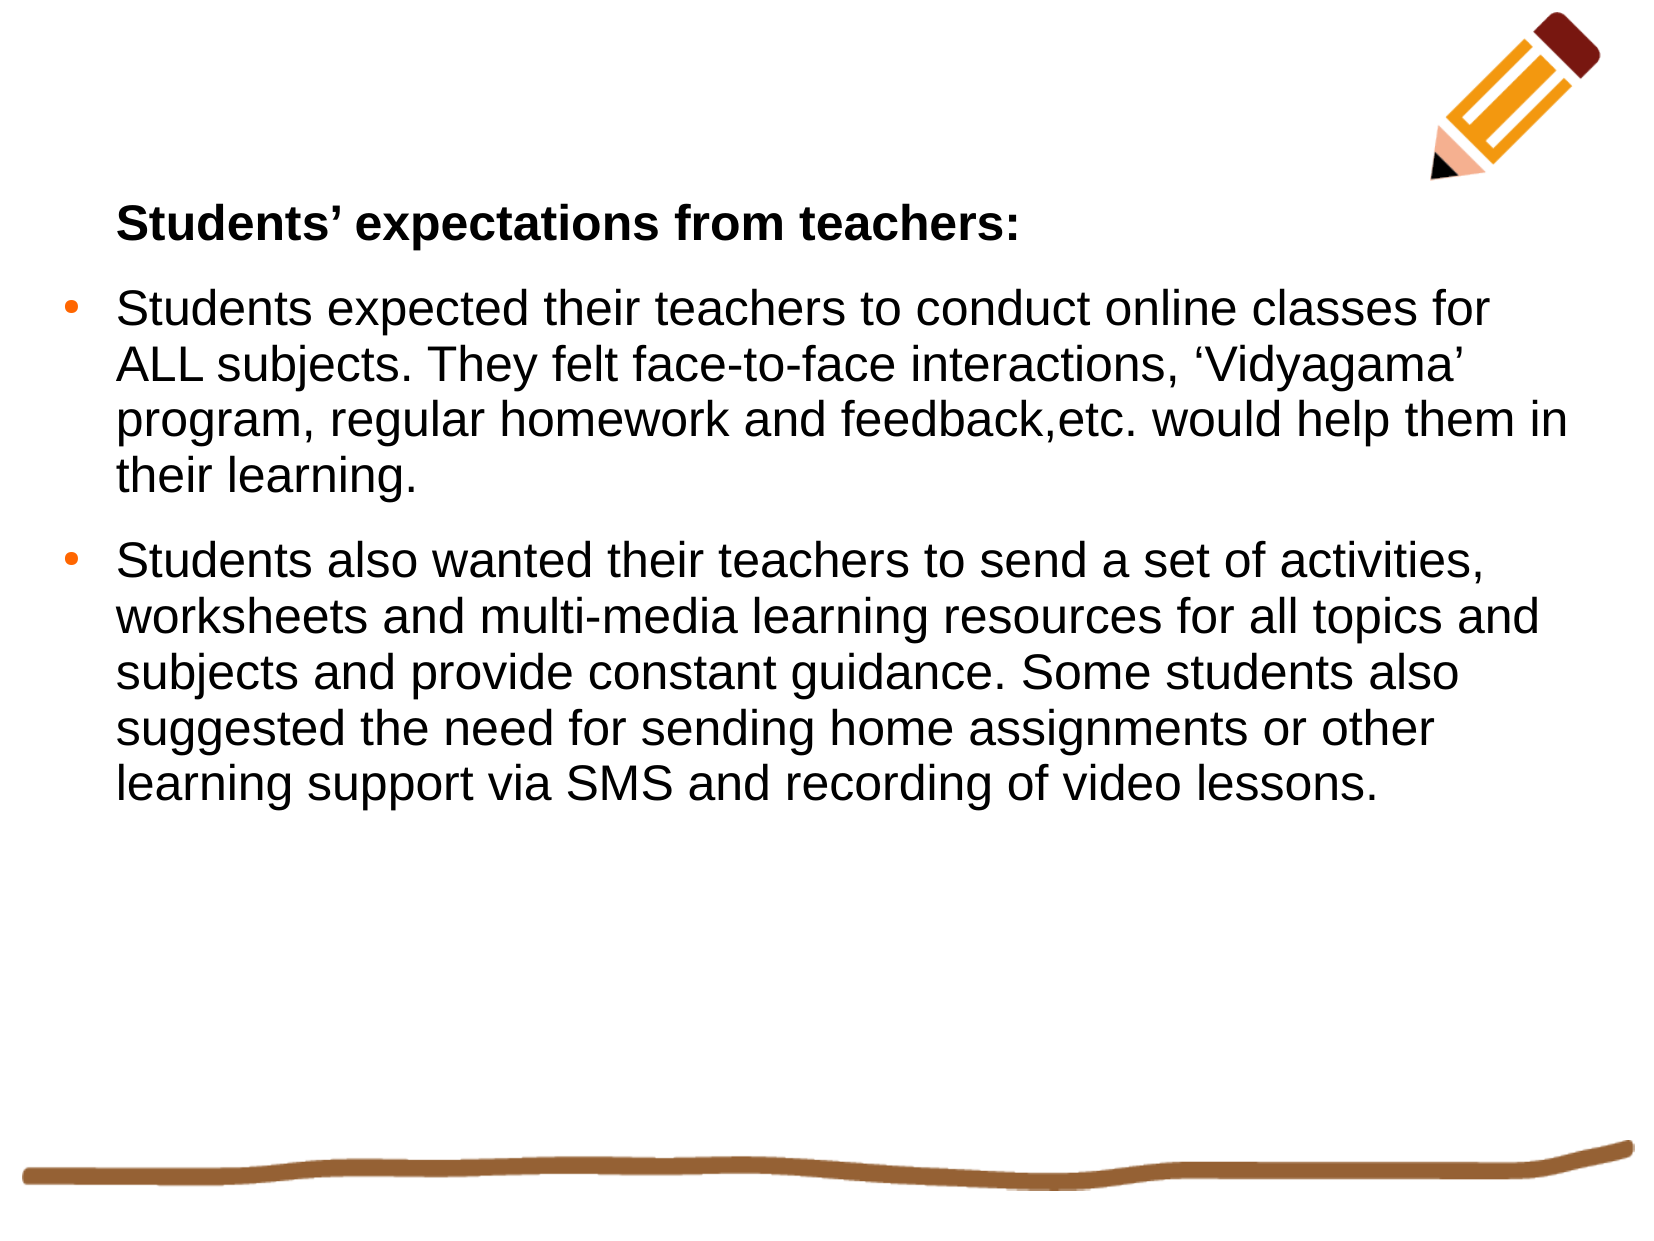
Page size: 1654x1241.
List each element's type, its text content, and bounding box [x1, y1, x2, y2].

picture [1430, 12, 1601, 181]
picture [22, 1140, 1635, 1191]
list Students’ expectations from teachers: Students expected their teachers to conduct online classes for ALL subjects. They felt face-to-face interactions, ‘Vidyagama’ program, regular homework and feedback,etc. would help them in their learning. Students also wanted their teachers to send a set of activities, worksheets and multi-media learning resources for all topics and subjects and provide constant guidance. Some students also suggested the need for sending home assignments or other learning support via SMS and recording of video lessons. [45, 195, 1576, 1111]
